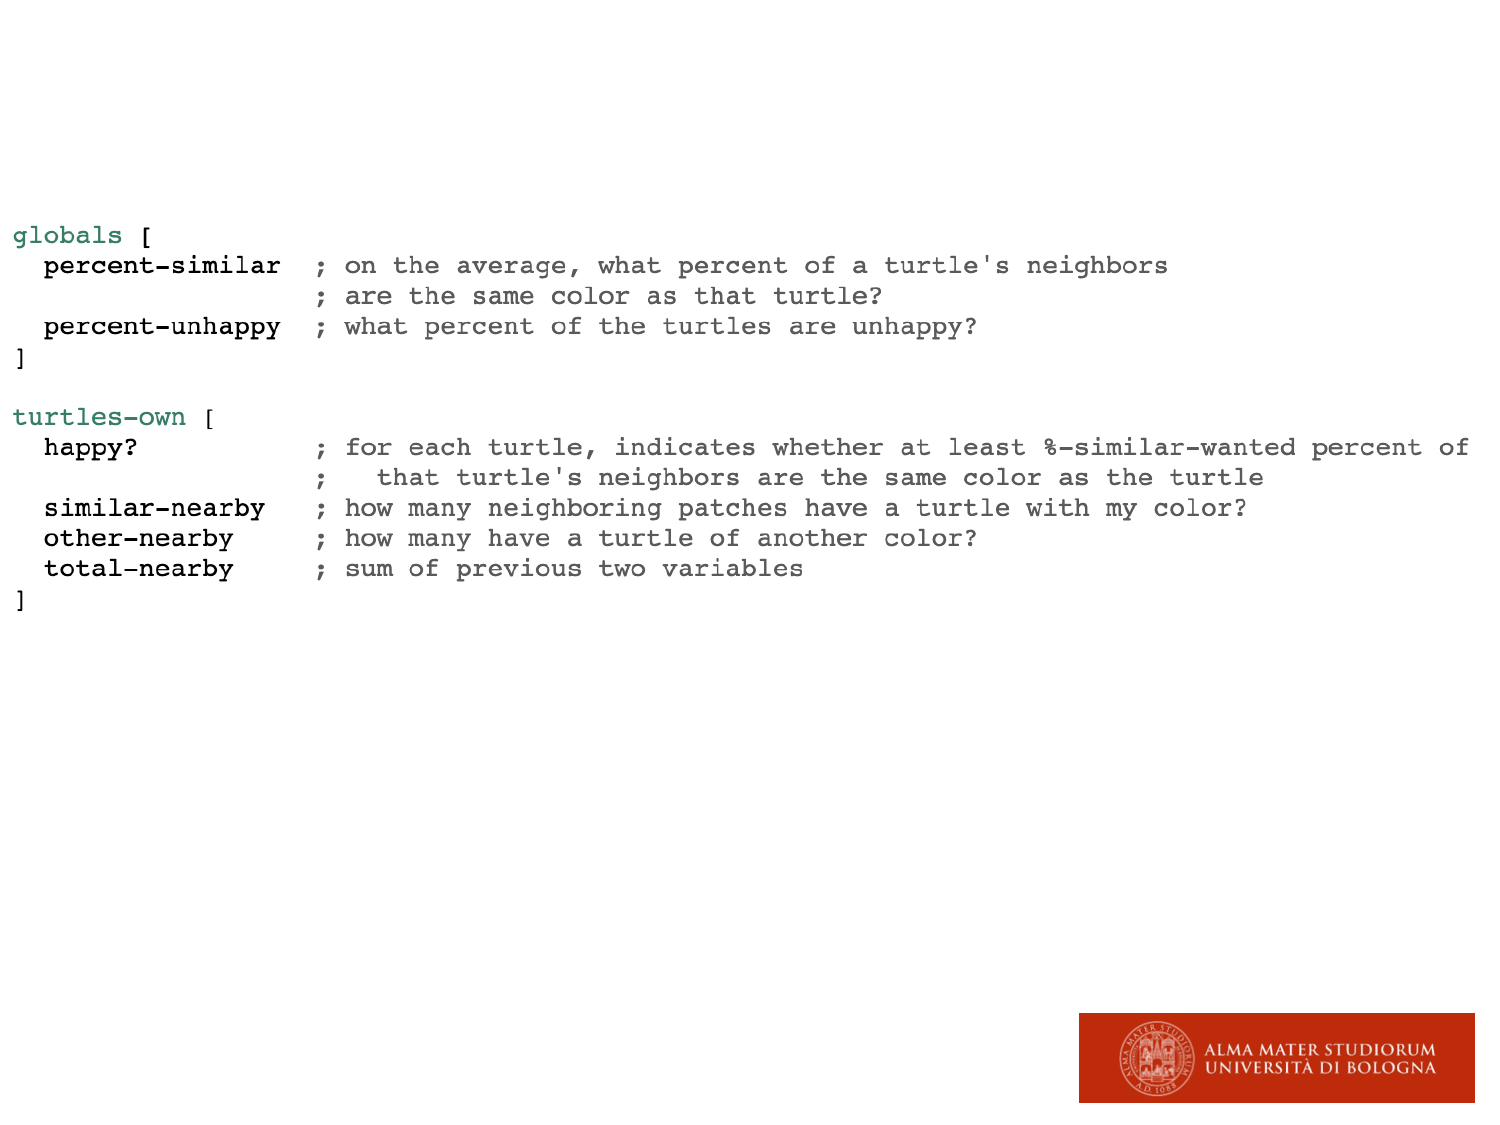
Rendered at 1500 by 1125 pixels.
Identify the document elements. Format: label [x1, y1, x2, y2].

picture [4, 217, 1498, 622]
